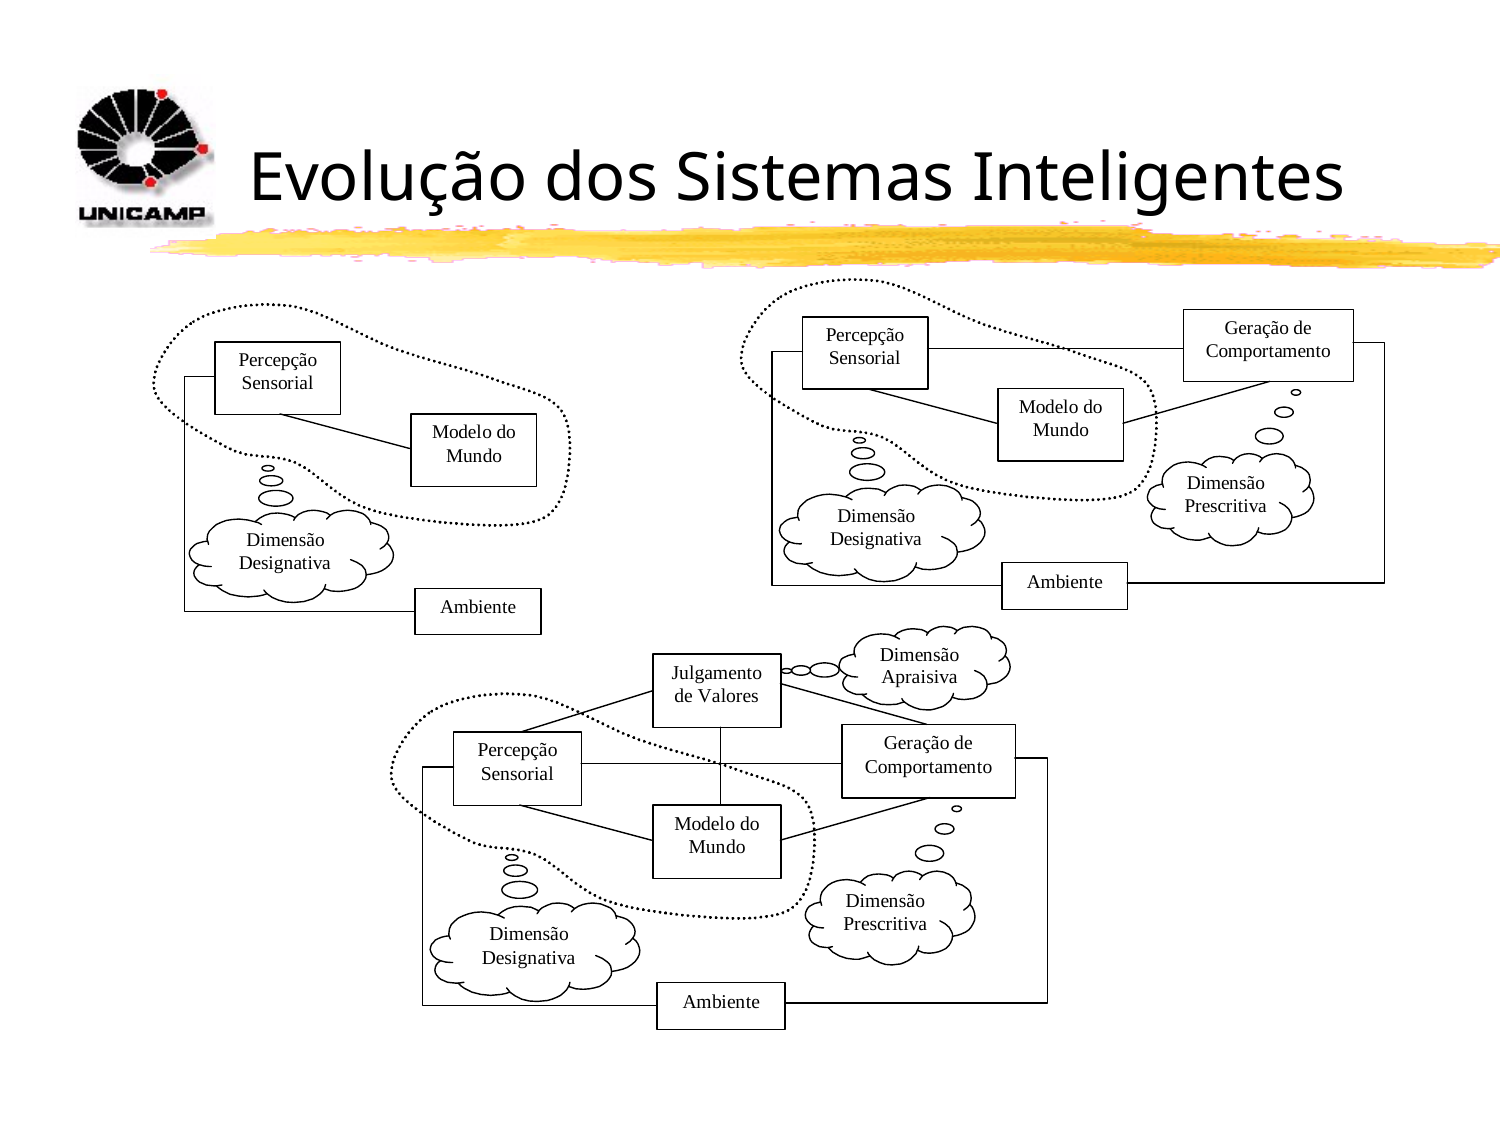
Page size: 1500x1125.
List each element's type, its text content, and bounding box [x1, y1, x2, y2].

chart [737, 275, 1388, 611]
chart [150, 299, 1051, 1031]
title Evolução dos Sistemas Inteligentes [233, 37, 1434, 225]
picture [75, 74, 1500, 279]
